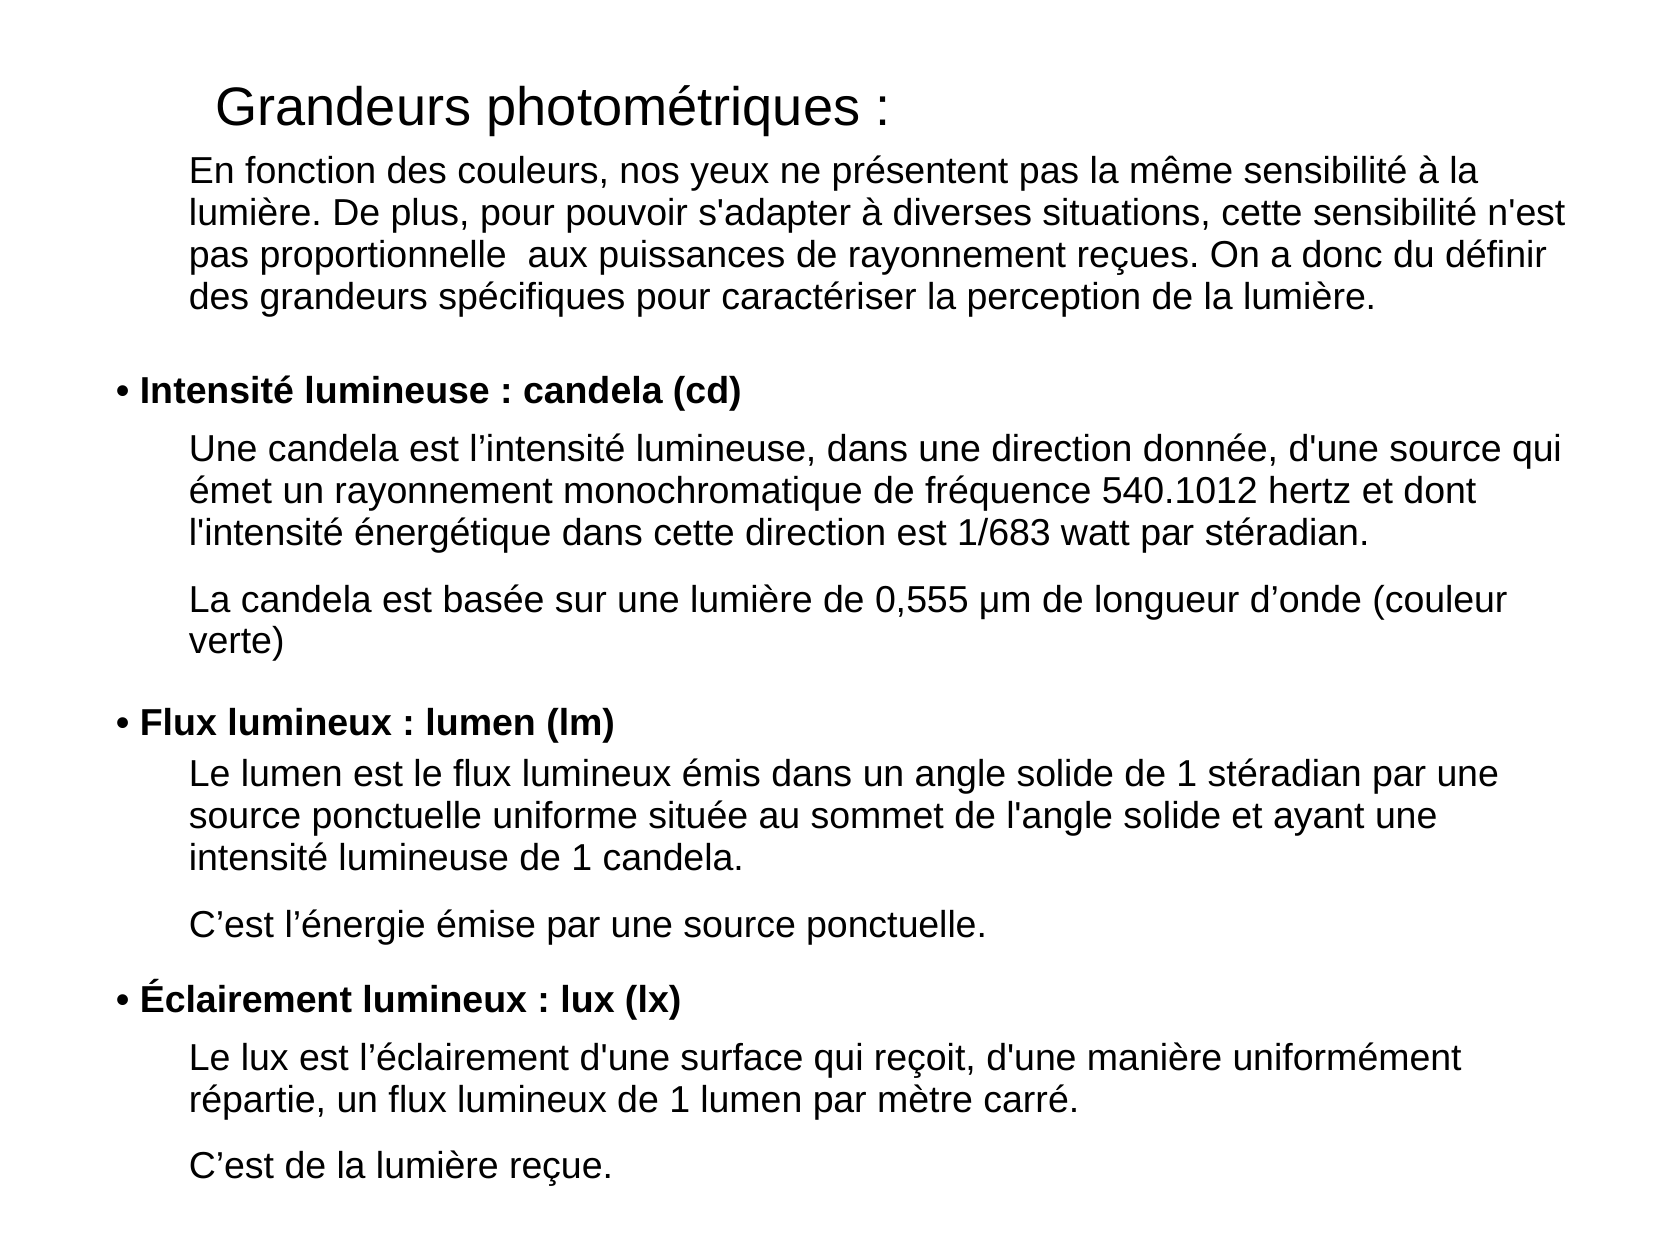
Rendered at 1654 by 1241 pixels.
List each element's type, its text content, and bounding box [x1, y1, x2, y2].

text_box Une candela est l’intensité lumineuse, dans une direction donnée, d'une source qui émet un rayonnement monochromatique de fréquence 540.1012 hertz et dont l'intensité énergétique dans cette direction est 1/683 watt par stéradian. La candela est basée sur une lumière de 0,555 μm de longueur d’onde (couleur verte) [174, 419, 1600, 674]
text_box • Éclairement lumineux : lux (lx) [101, 971, 800, 1071]
text_box Le lux est l’éclairement d'une surface qui reçoit, d'une manière uniformément répartie, un flux lumineux de 1 lumen par mètre carré. C’est de la lumière reçue. [174, 1028, 1565, 1207]
text_box Le lumen est le flux lumineux émis dans un angle solide de 1 stéradian par une source ponctuelle uniforme située au sommet de l'angle solide et ayant une intensité lumineuse de 1 candela. C’est l’énergie émise par une source ponctuelle. [174, 745, 1577, 953]
text_box En fonction des couleurs, nos yeux ne présentent pas la même sensibilité à la lumière. De plus, pour pouvoir s'adapter à diverses situations, cette sensibilité n'est pas proportionnelle aux puissances de rayonnement reçues. On a donc du définir des grandeurs spécifiques pour caractériser la perception de la lumière. [174, 142, 1600, 326]
text_box • Flux lumineux : lumen (lm) [101, 694, 723, 794]
text_box • Intensité lumineuse : candela (cd) [101, 362, 876, 462]
text_box Grandeurs photométriques : [200, 68, 905, 142]
